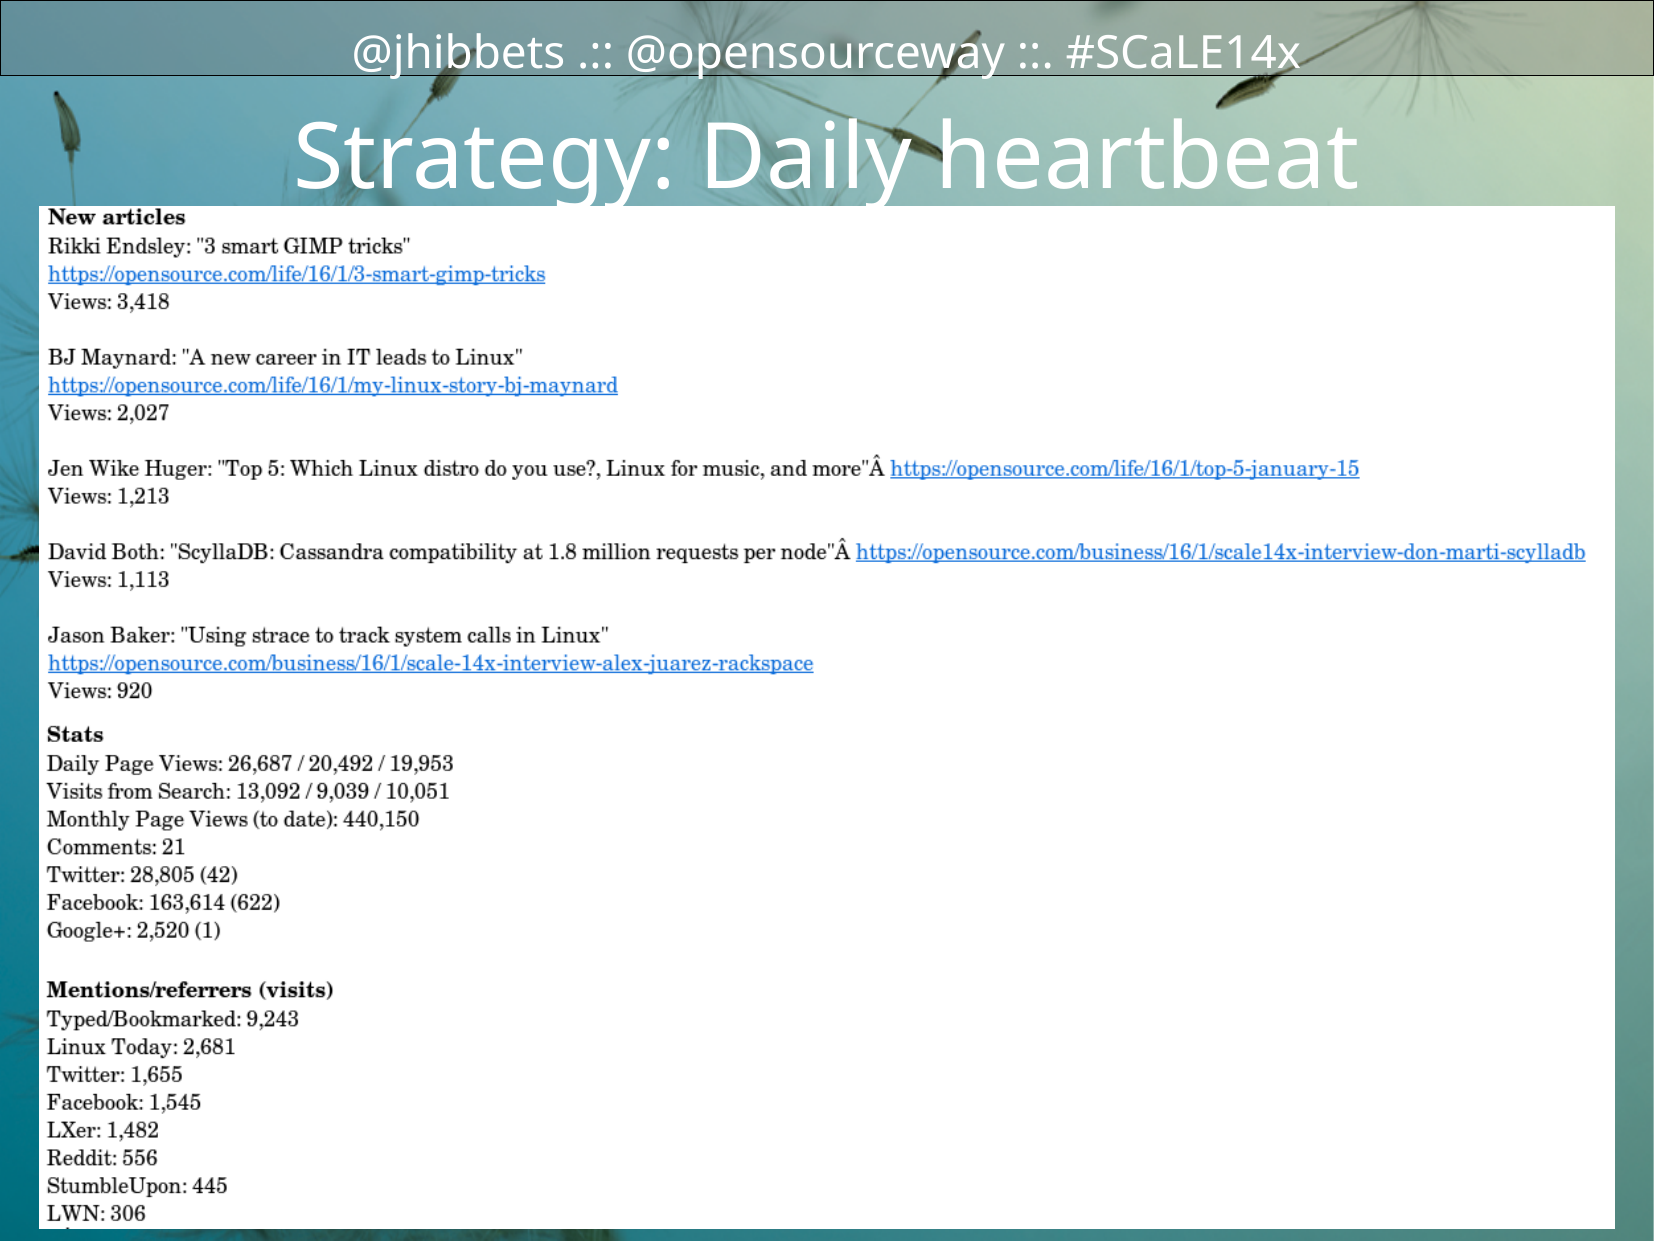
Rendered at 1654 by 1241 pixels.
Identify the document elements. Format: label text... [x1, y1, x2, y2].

picture [0, 76, 1654, 1241]
title Strategy: Daily heartbeat [82, 49, 1571, 206]
